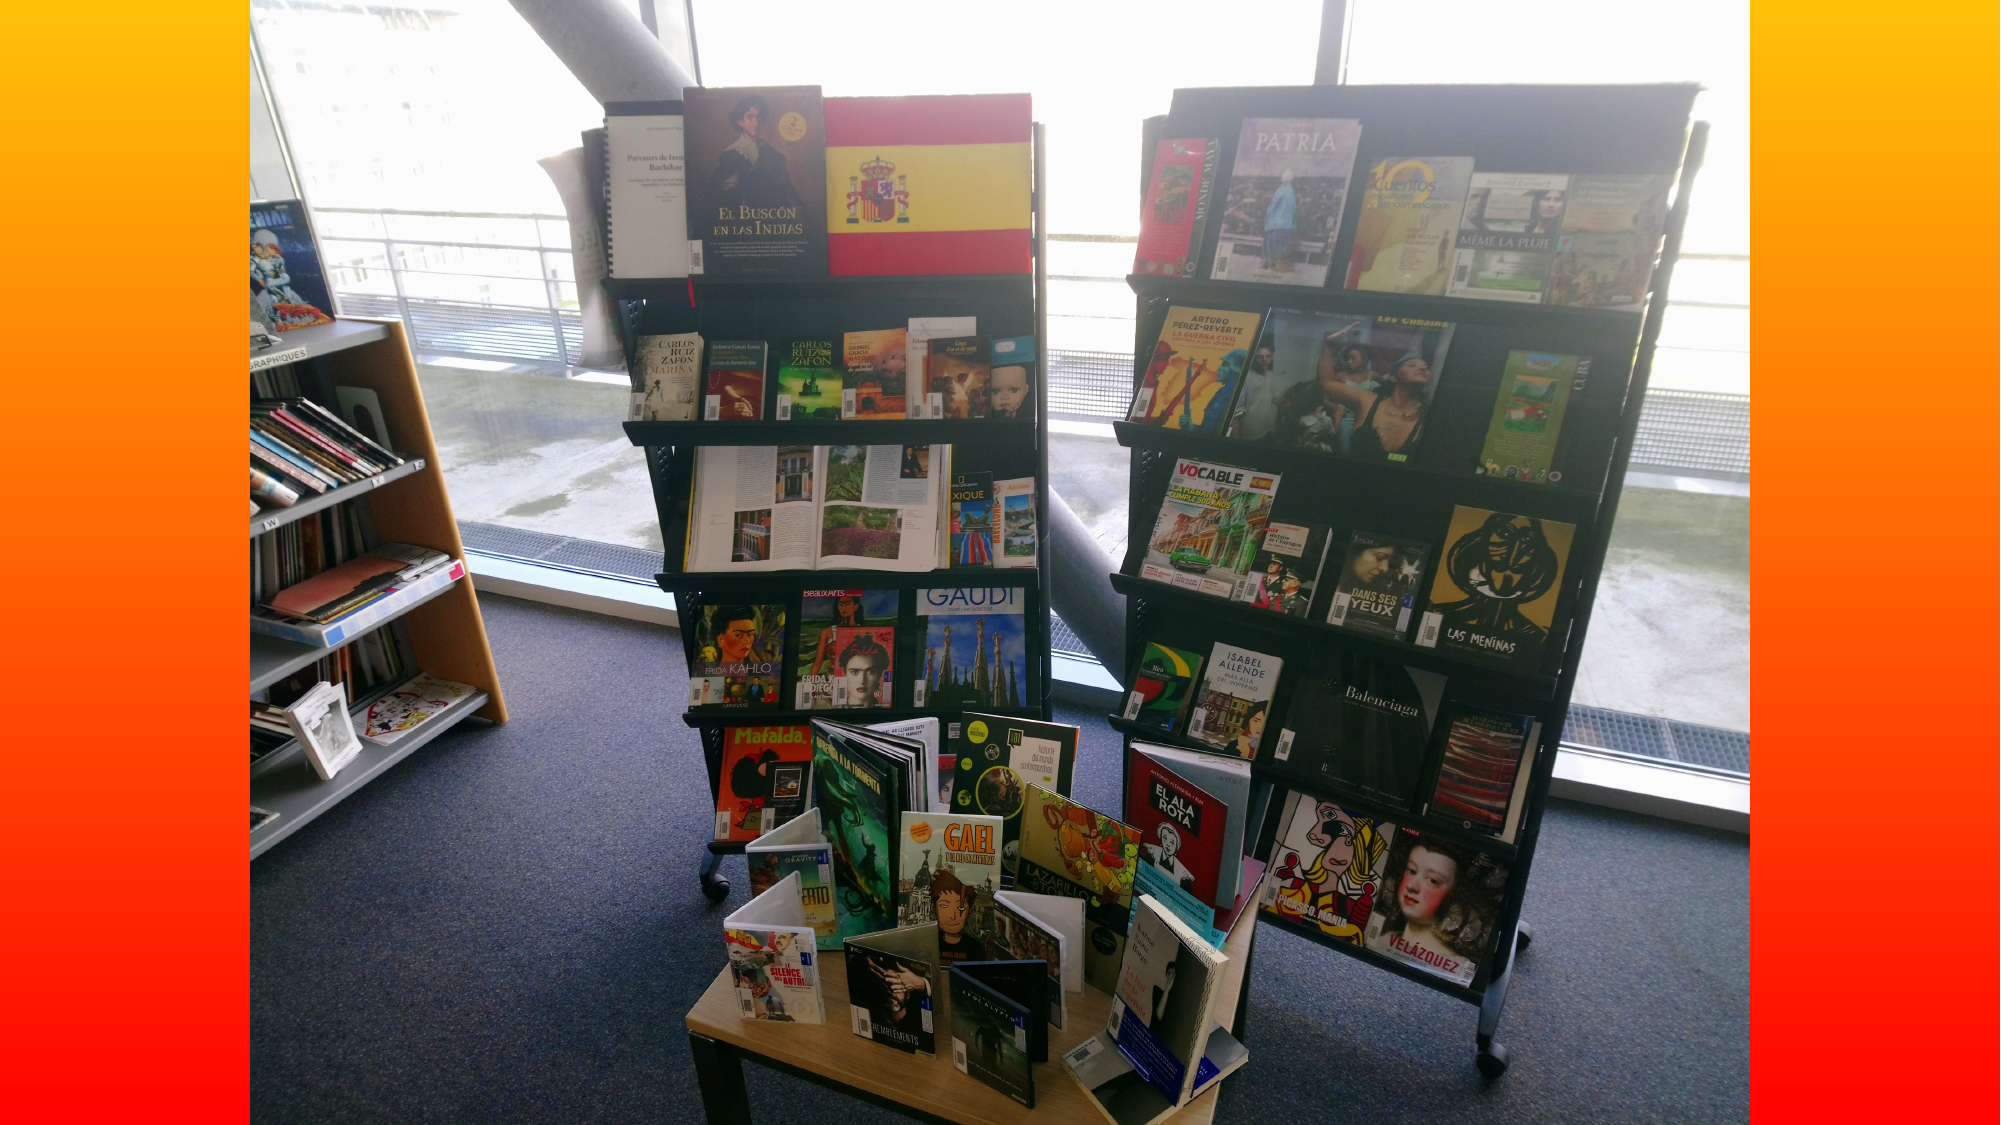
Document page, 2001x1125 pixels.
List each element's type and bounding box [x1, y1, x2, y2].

picture [250, 0, 1750, 1125]
